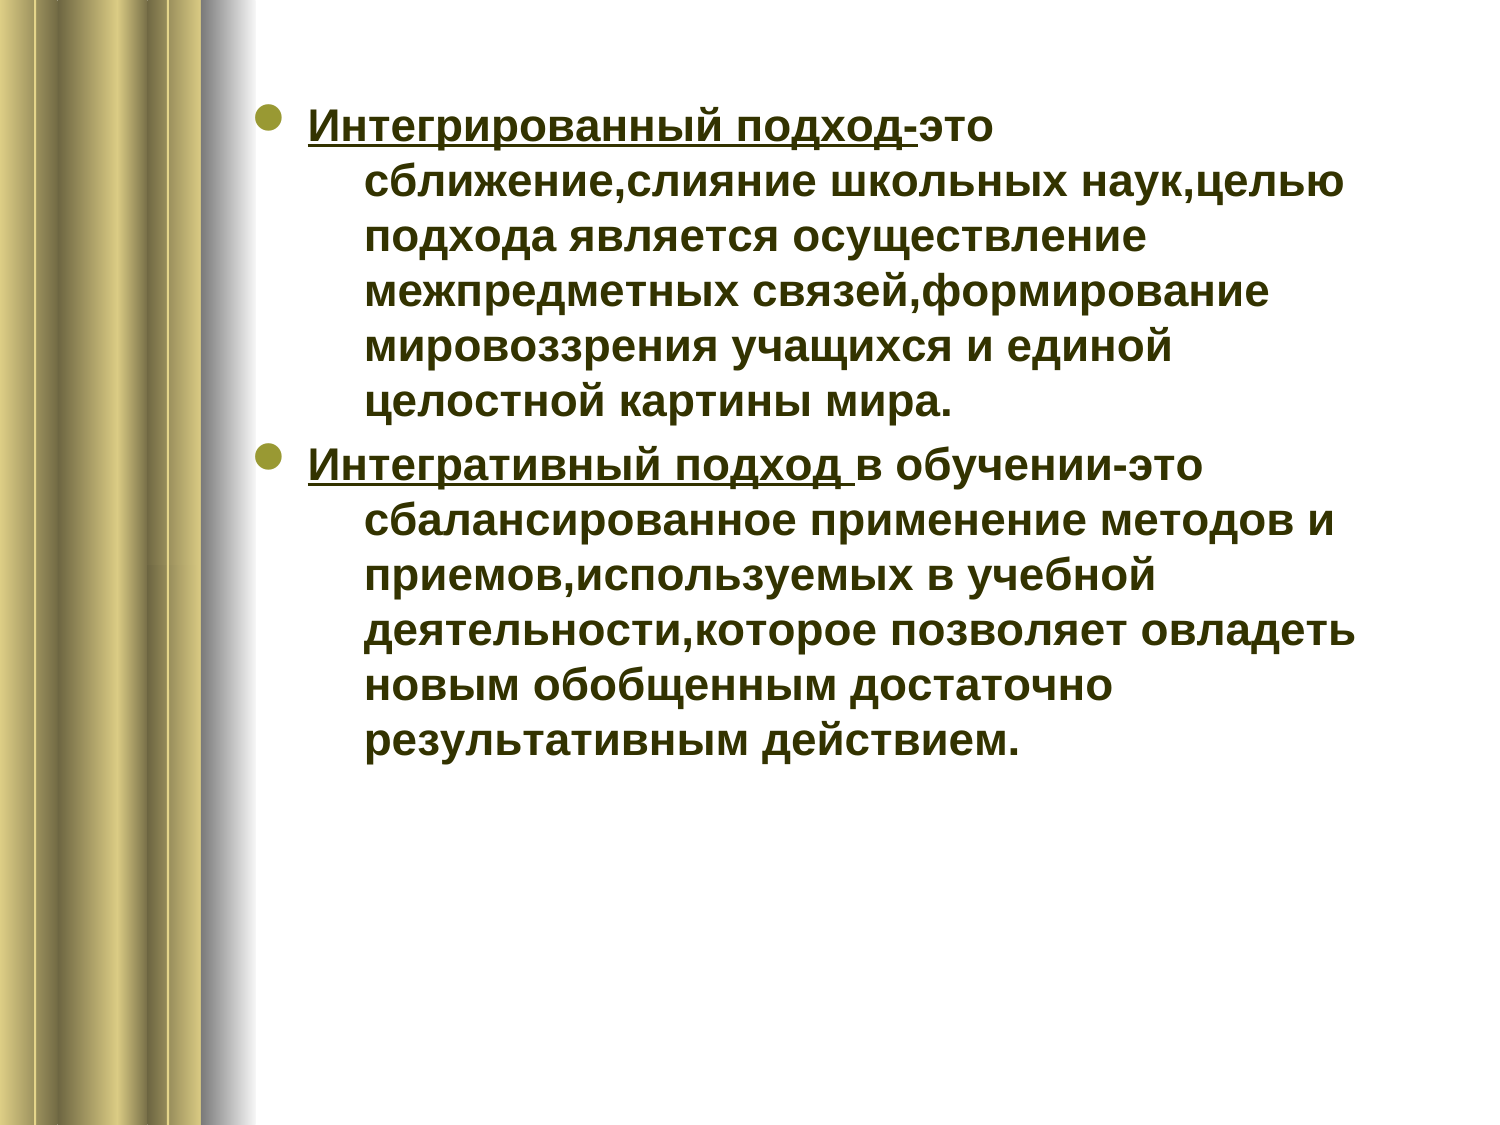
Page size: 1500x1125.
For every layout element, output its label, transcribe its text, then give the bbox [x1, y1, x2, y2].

list Интегрированный подход-это сближение,слияние школьных наук,целью подхода является осуществление межпредметных связей,формирование мировоззрения учащихся и единой целостной картины мира. Интегративный подход в обучении-это сбалансированное применение методов и приемов,используемых в учебной деятельности,которое позволяет овладеть новым обобщенным достаточно результативным действием. [236, 88, 1388, 857]
